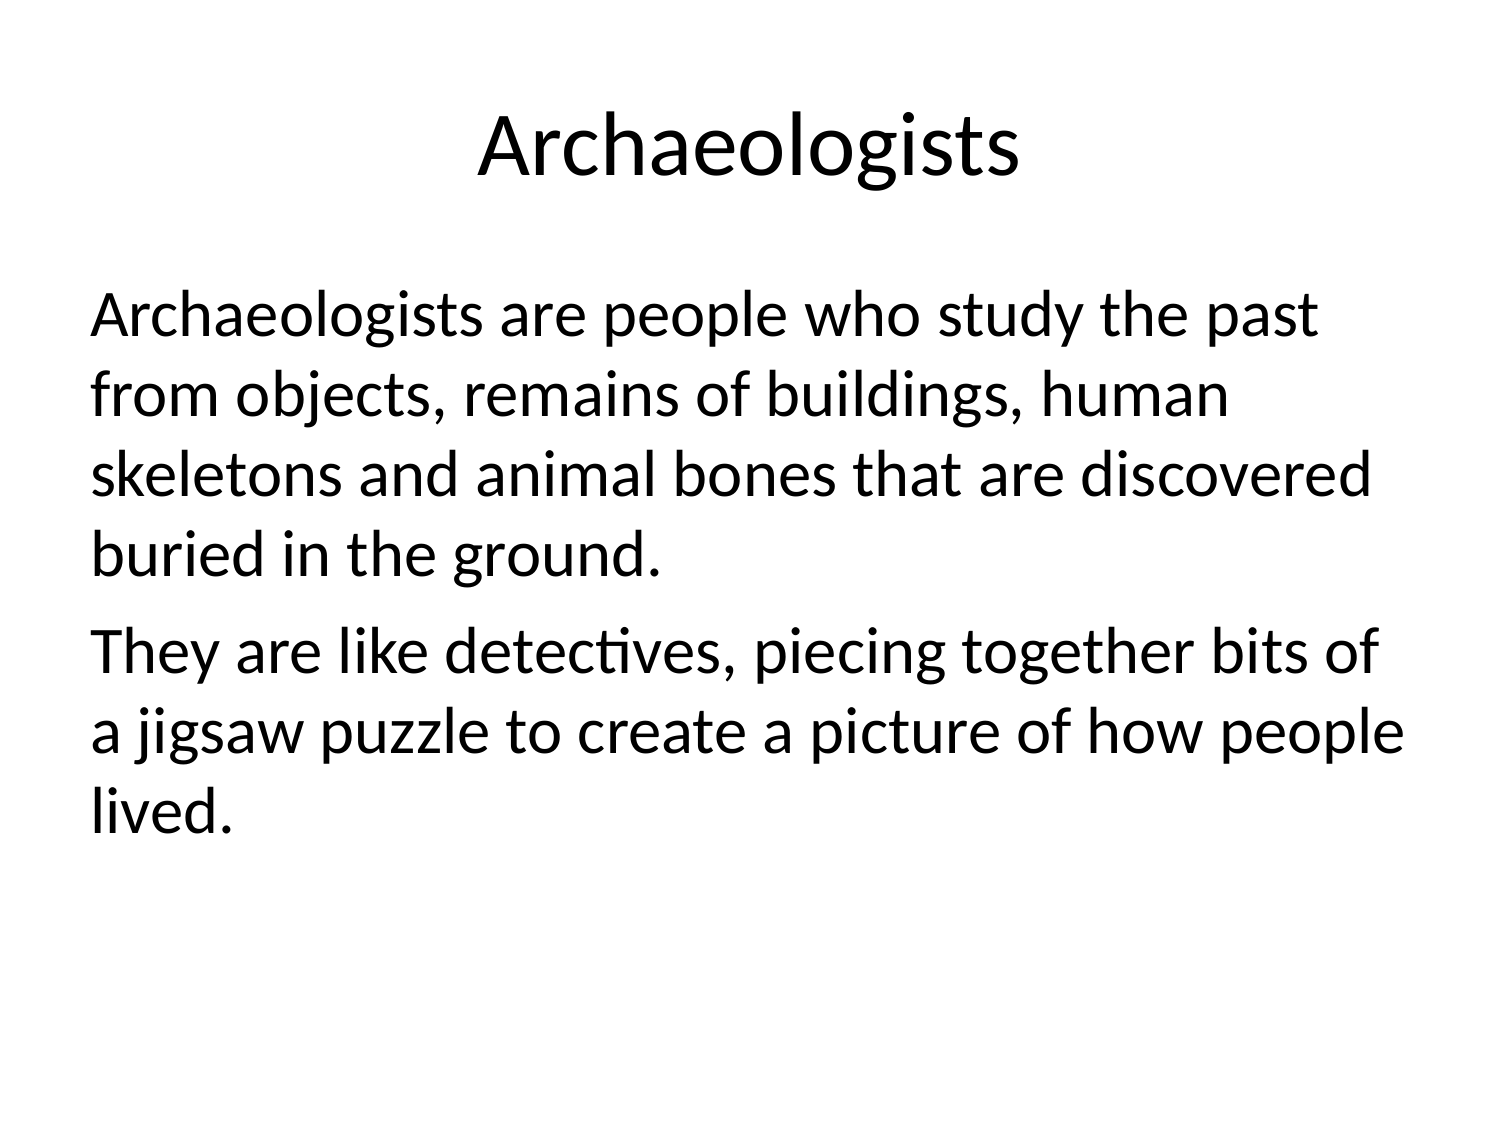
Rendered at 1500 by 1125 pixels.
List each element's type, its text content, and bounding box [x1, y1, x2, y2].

title Archaeologists [75, 45, 1426, 233]
list Archaeologists are people who study the past from objects, remains of buildings, human skeletons and animal bones that are discovered buried in the ground. They are like detectives, piecing together bits of a jigsaw puzzle to create a picture of how people lived. [75, 262, 1426, 1005]
